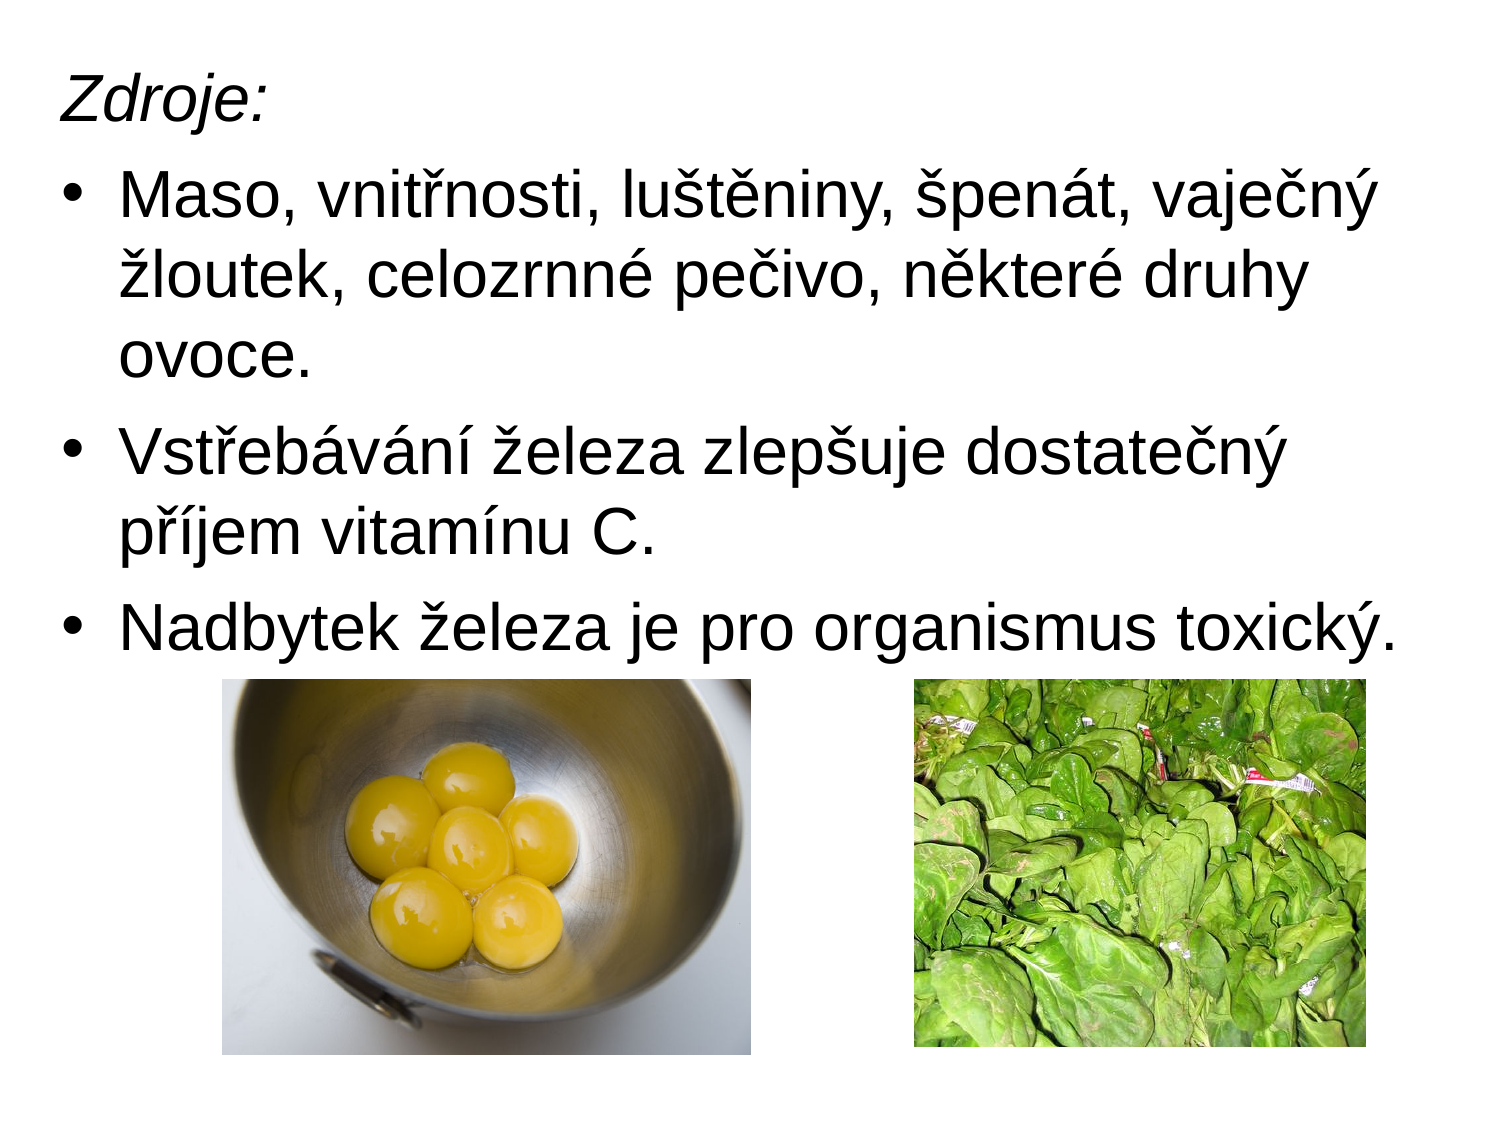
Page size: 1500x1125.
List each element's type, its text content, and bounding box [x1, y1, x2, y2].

picture [914, 679, 1366, 1047]
list Zdroje: Maso, vnitřnosti, luštěniny, špenát, vaječný žloutek, celozrnné pečivo, některé druhy ovoce. Vstřebávání železa zlepšuje dostatečný příjem vitamínu C. Nadbytek železa je pro organismus toxický. [46, 46, 1427, 1010]
picture [222, 679, 751, 1055]
